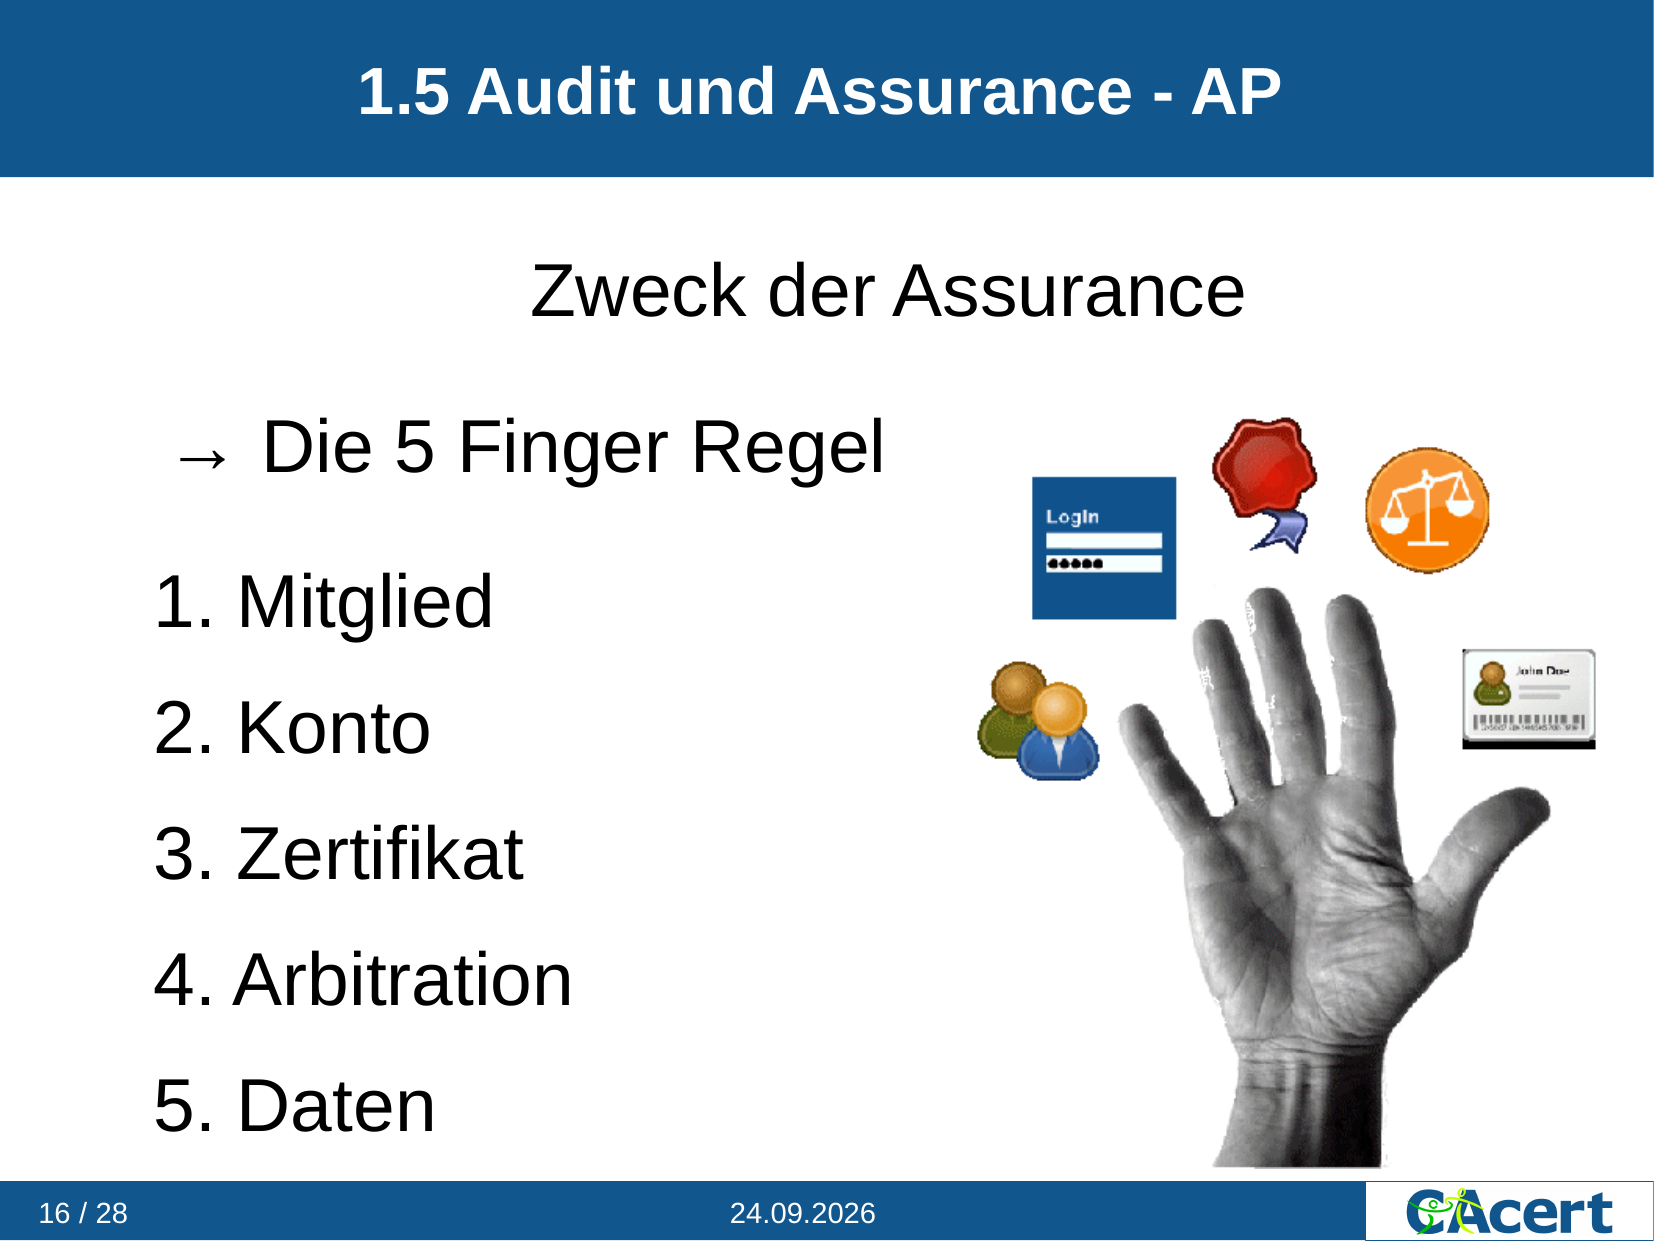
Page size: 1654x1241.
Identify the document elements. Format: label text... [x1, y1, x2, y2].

list Zweck der Assurance → Die 5 Finger Regel 1. Mitglied 2. Konto 3. Zertifikat 4. Arbitration 5. Daten [82, 206, 1625, 1106]
title 1.5 Audit und Assurance - AP [76, 17, 1565, 166]
picture [923, 374, 1635, 1169]
picture [1406, 1187, 1613, 1235]
